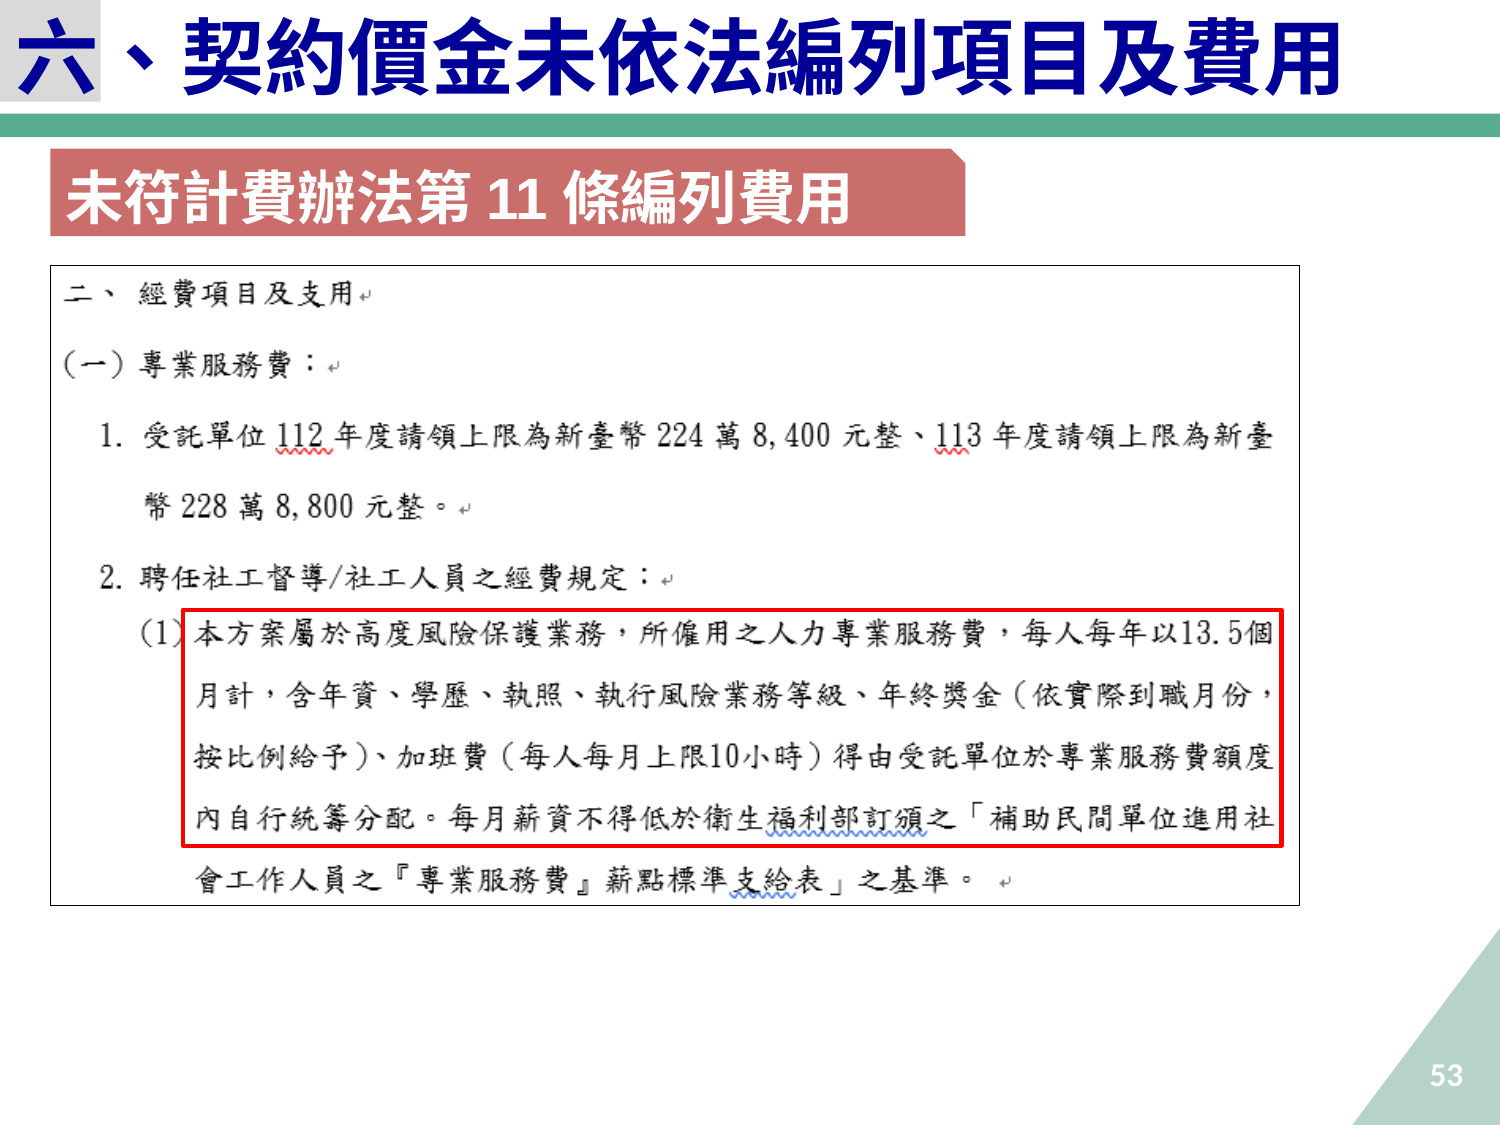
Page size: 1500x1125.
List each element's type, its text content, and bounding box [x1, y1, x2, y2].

picture [50, 265, 1300, 905]
text_box [0, 113, 1500, 138]
text_box [1352, 927, 1500, 1125]
text_box 未符計費辦法第11條編列費用 [50, 148, 966, 237]
text_box 六、契約價金未依法編列項目及費用 [0, 0, 1465, 113]
slide_number <編號> [1128, 1042, 1478, 1103]
